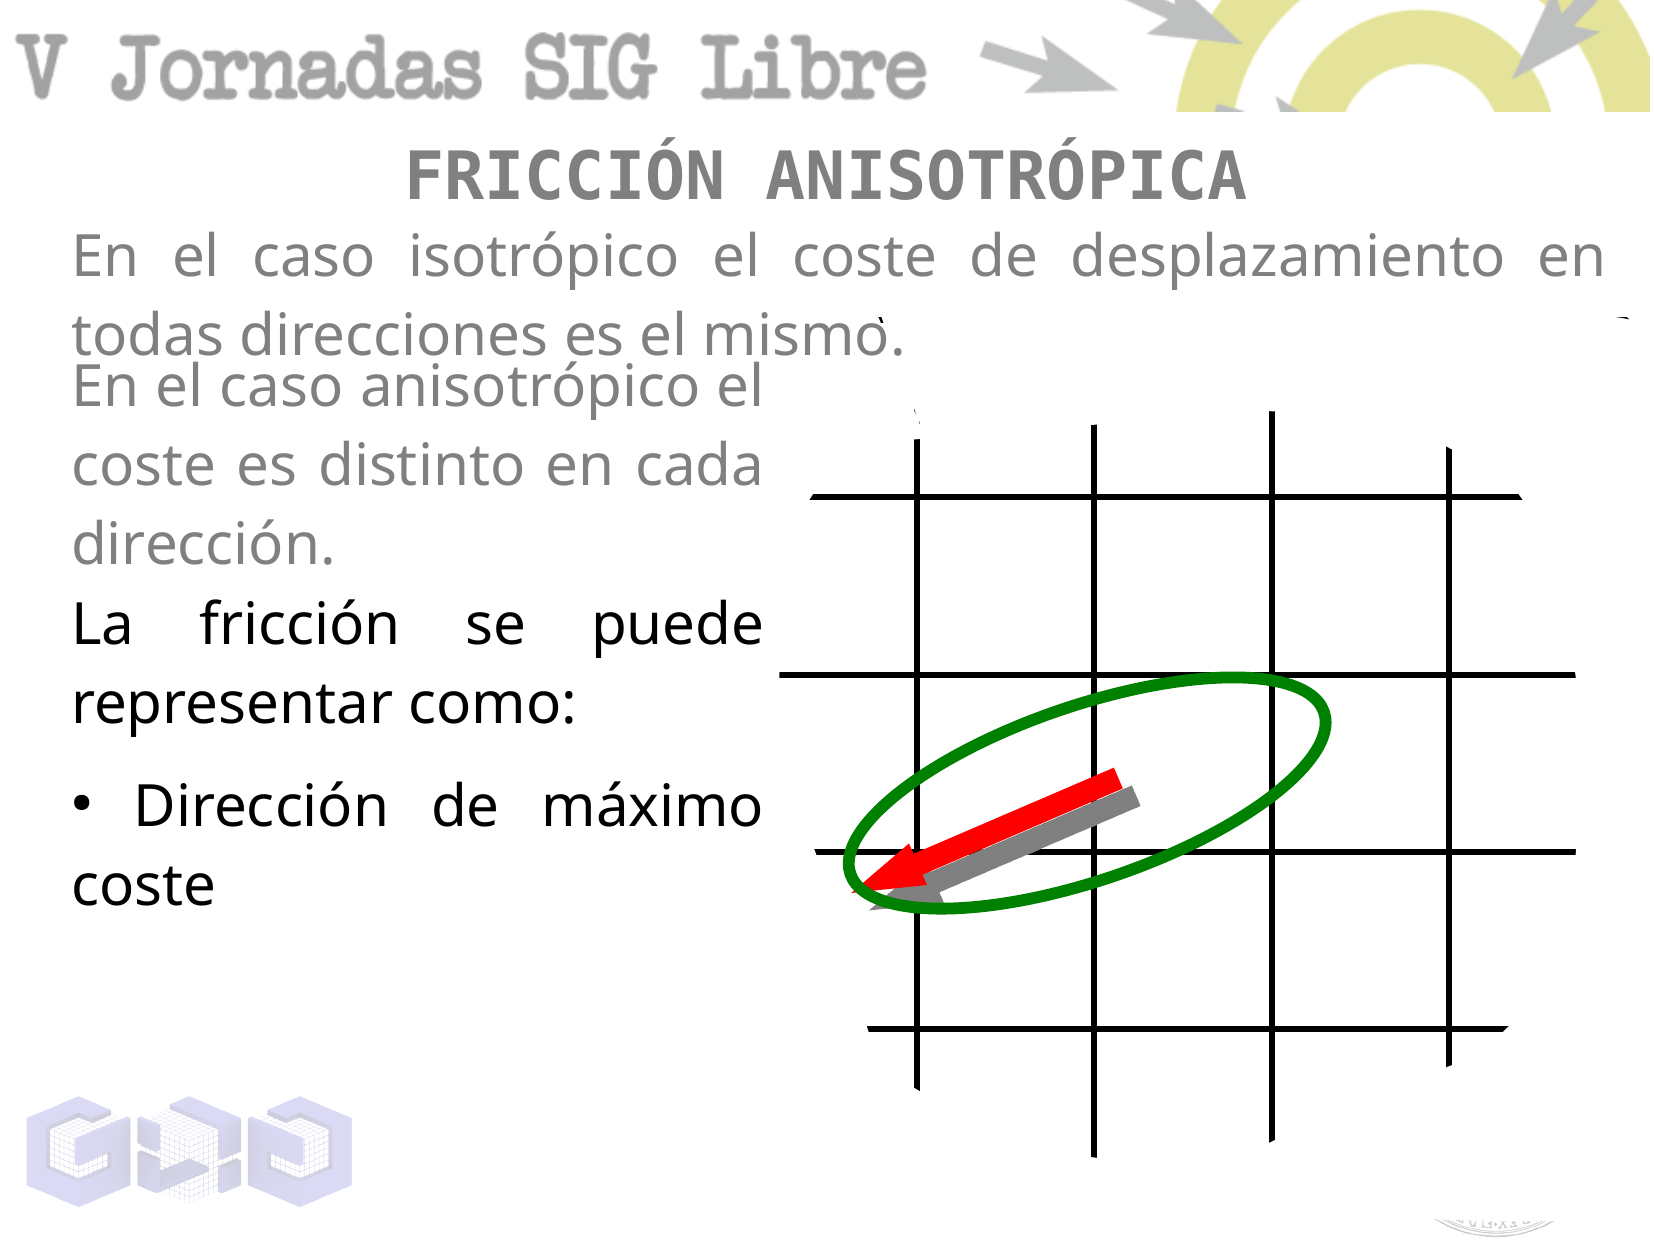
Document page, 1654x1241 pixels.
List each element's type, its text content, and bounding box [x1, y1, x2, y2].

text_box FRICCIÓN ANISOTRÓPICA [0, 129, 1654, 223]
text_box En el caso anisotrópico el coste es distinto en cada dirección. La fricción se puede representar como: Dirección de máximo coste [56, 336, 779, 1077]
text_box [622, 318, 1648, 1227]
text_box En el caso isotrópico el coste de desplazamiento en todas direcciones es el mismo. [56, 206, 1622, 654]
text_box [864, 767, 1123, 891]
text_box Comparación con camino isotrópico. [0, 0, 1650, 112]
